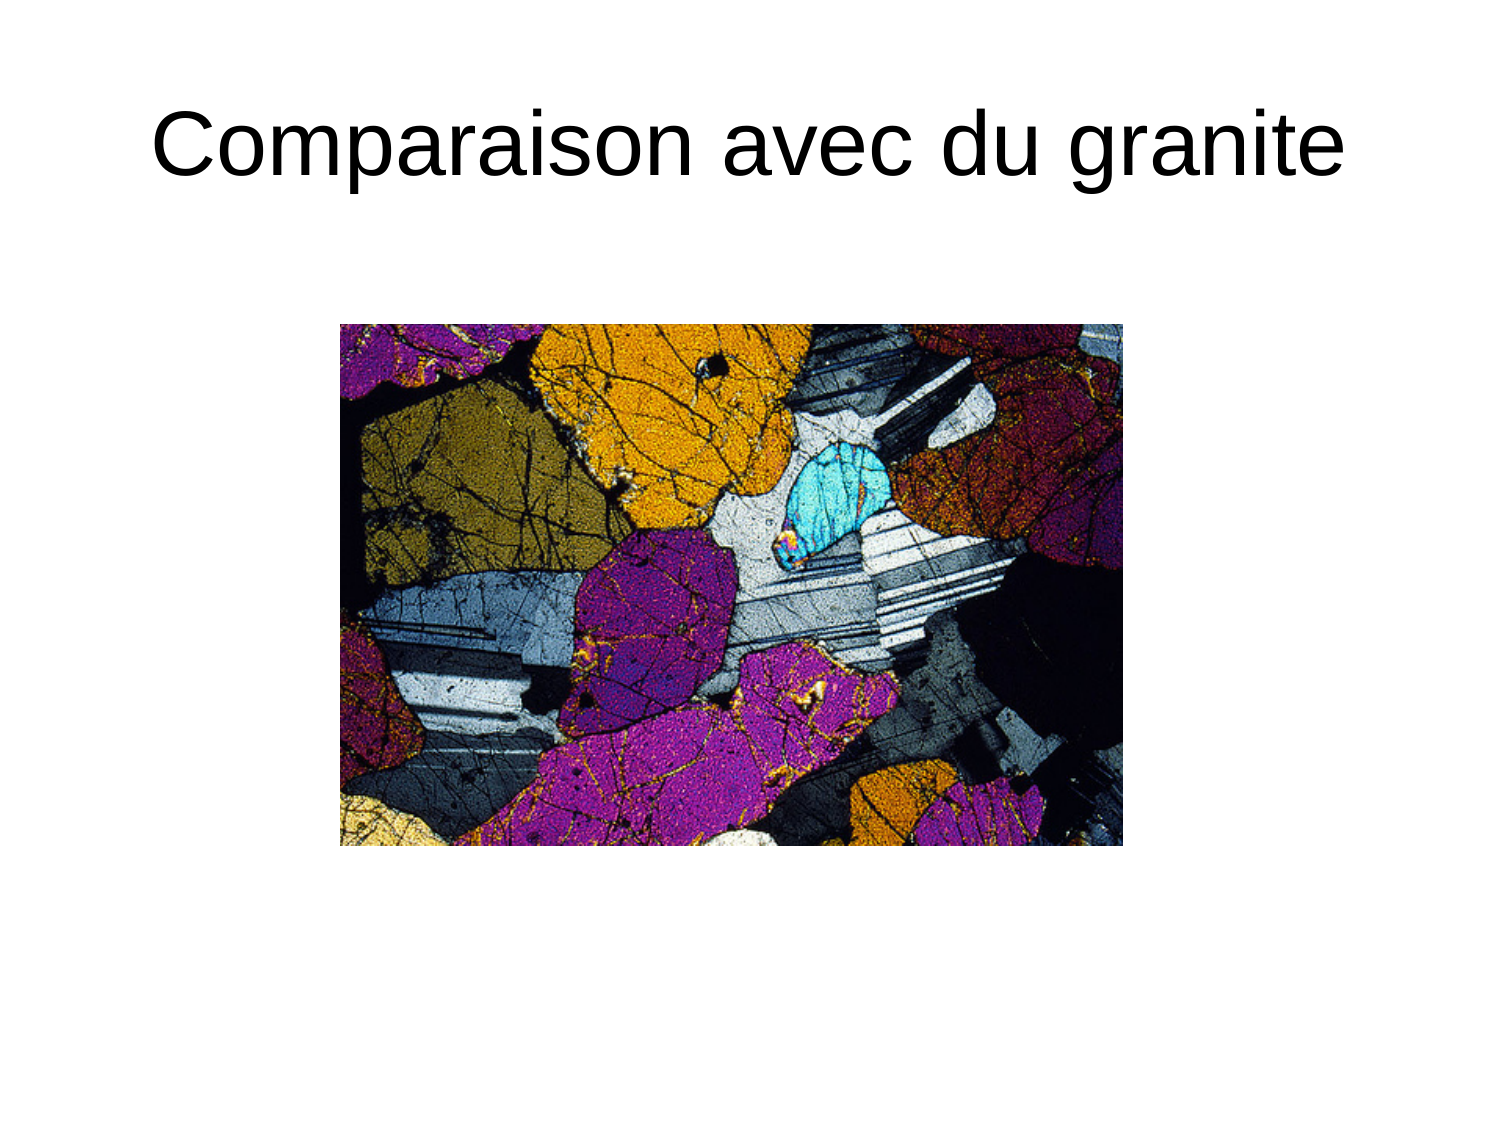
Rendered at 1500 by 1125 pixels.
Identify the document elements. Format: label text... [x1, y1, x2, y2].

picture [340, 324, 1123, 846]
title Comparaison avec du granite [75, 21, 1425, 257]
